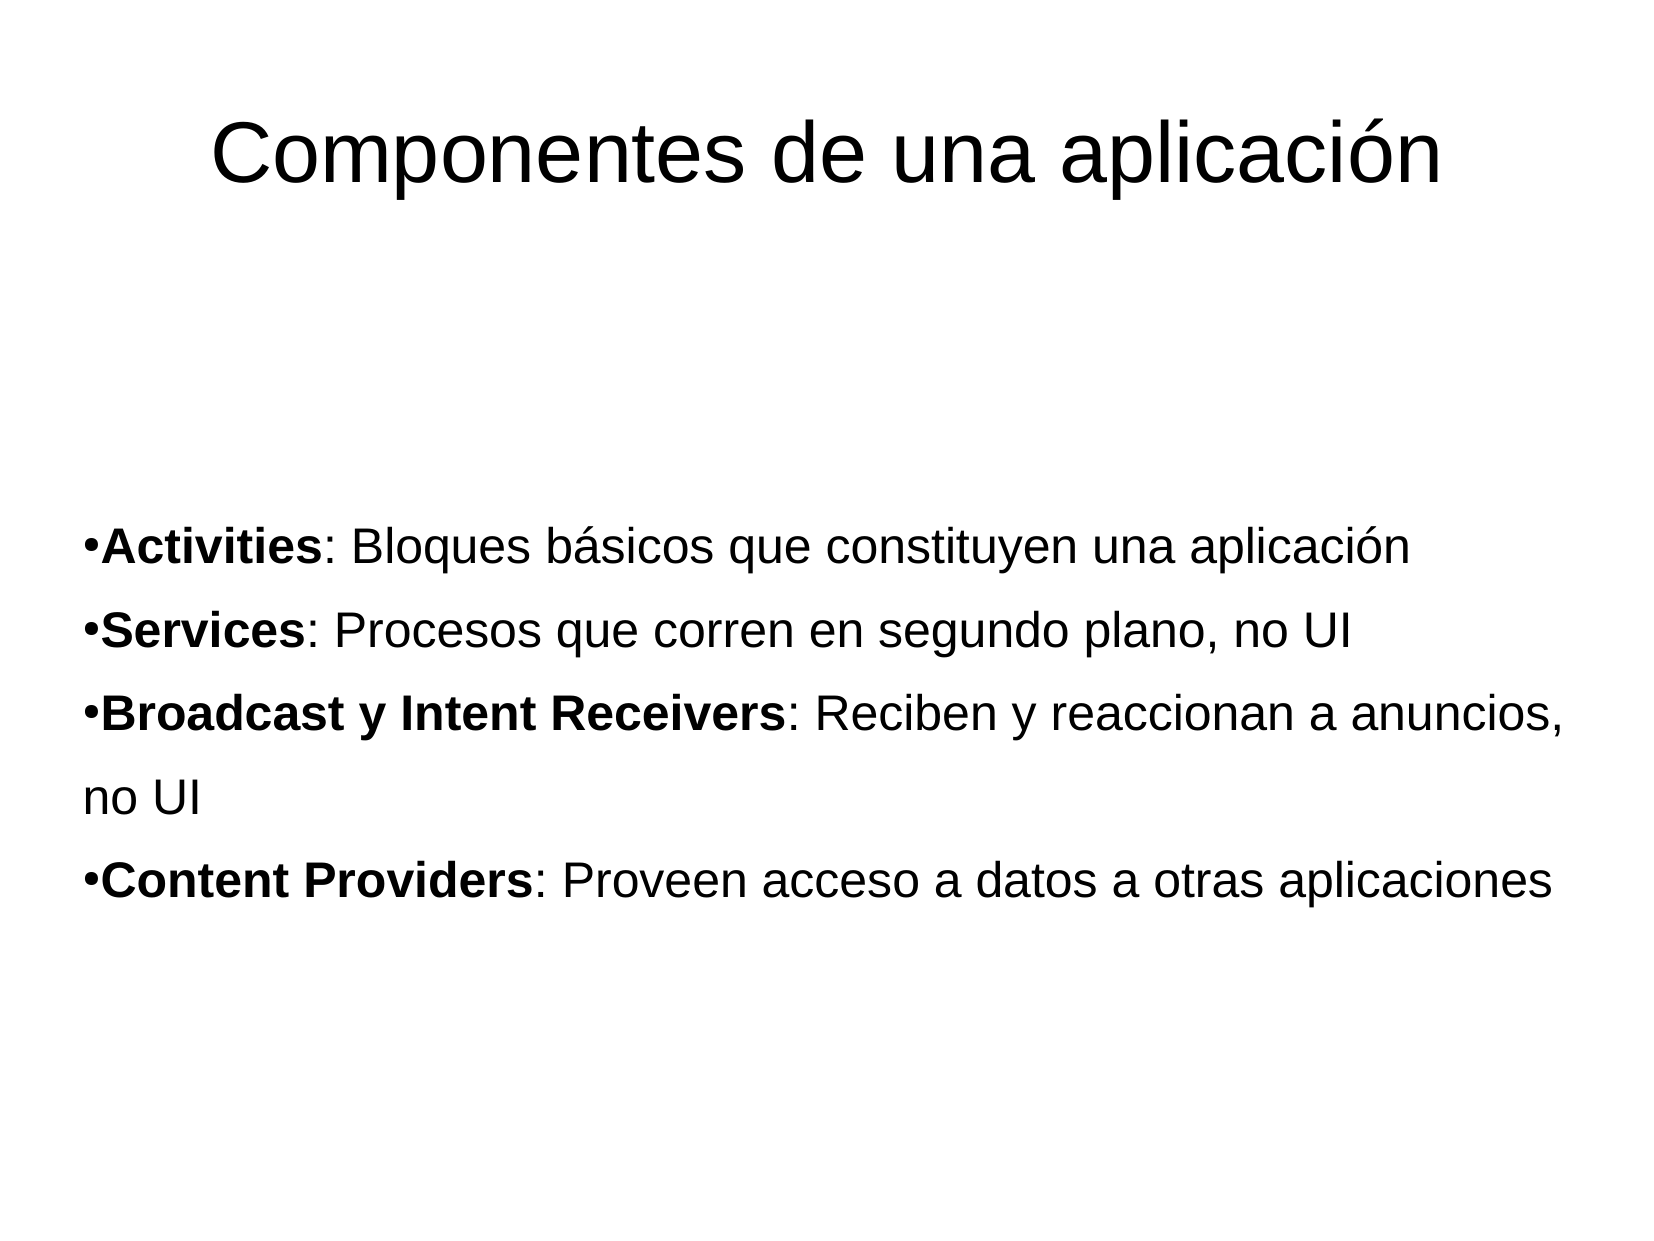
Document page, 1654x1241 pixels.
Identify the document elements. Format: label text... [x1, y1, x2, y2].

subtitle Activities: Bloques básicos que constituyen una aplicación Services: Procesos que corren en segundo plano, no UI Broadcast y Intent Receivers: Reciben y reaccionan a anuncios, no UI Content Providers: Proveen acceso a datos a otras aplicaciones [82, 290, 1571, 1109]
title Componentes de una aplicación [82, 49, 1571, 257]
